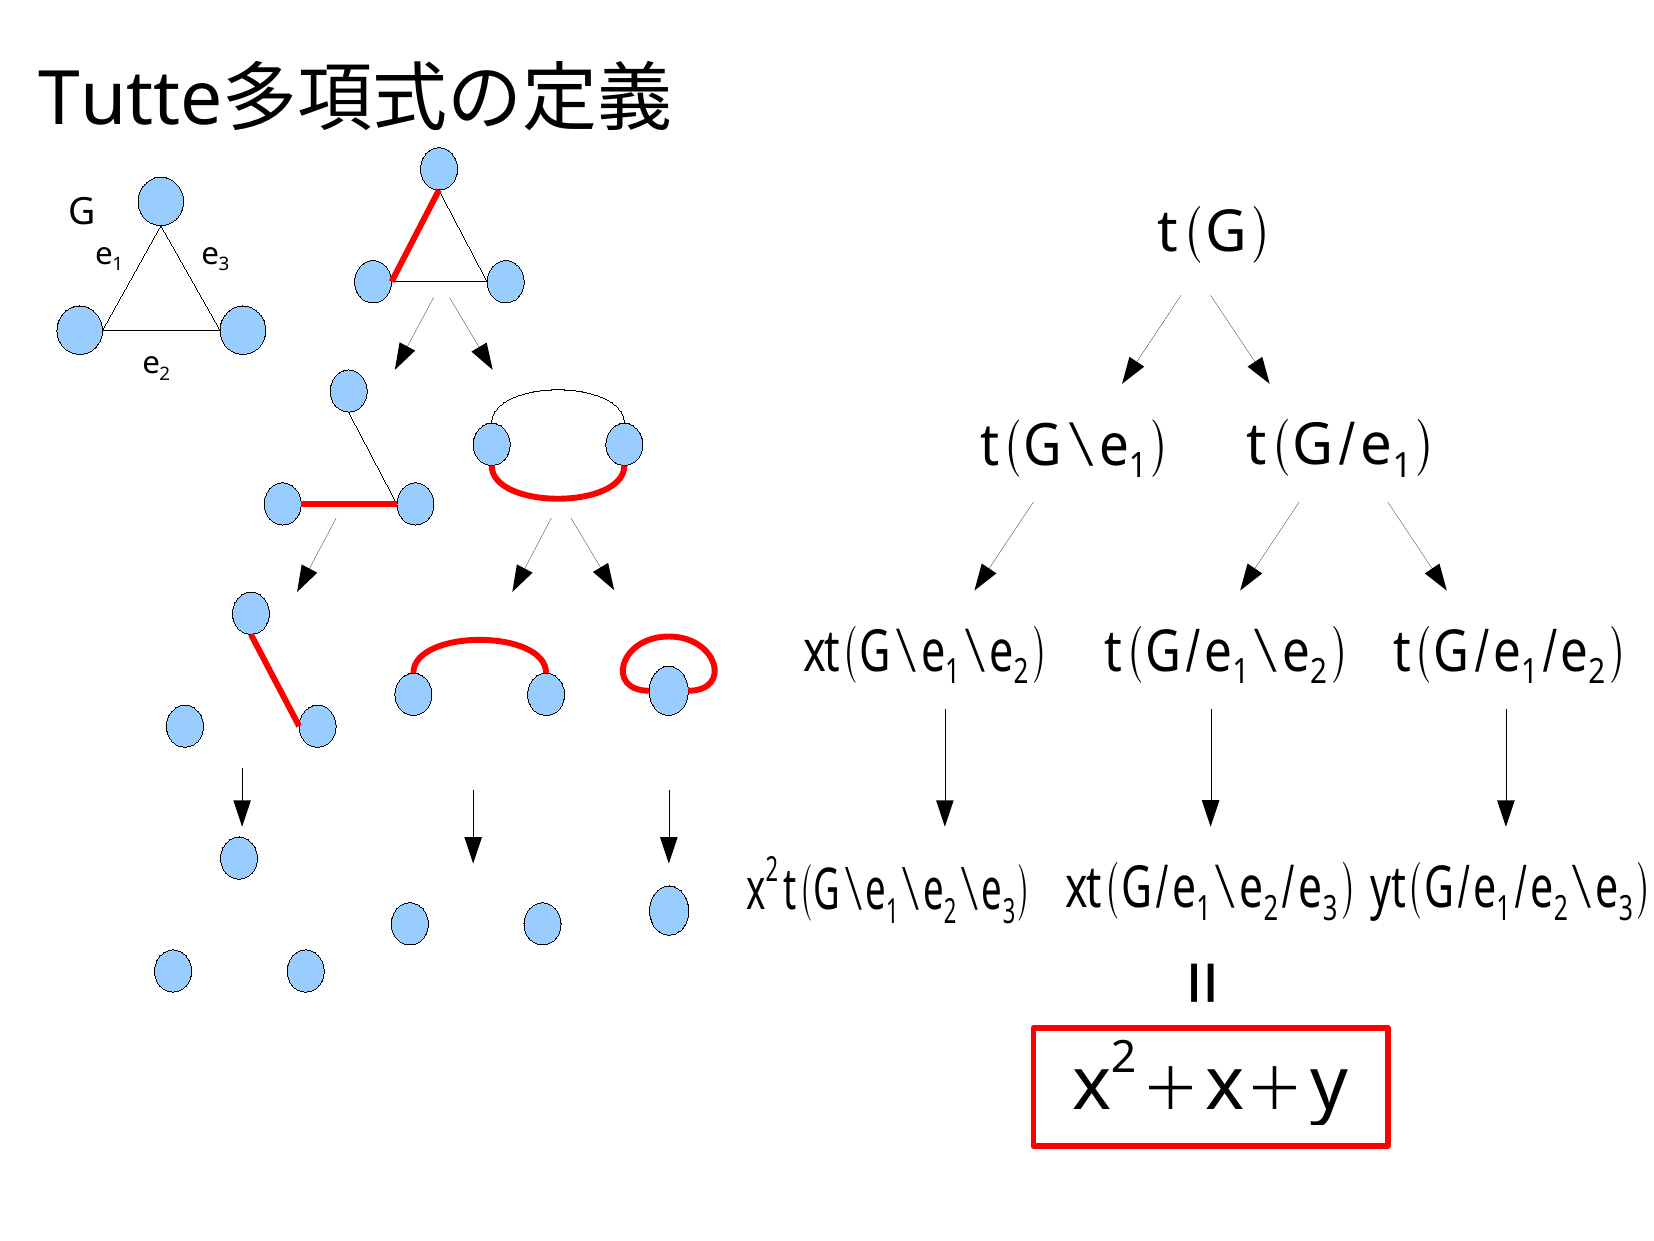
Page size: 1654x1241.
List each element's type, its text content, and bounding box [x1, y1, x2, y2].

text_box [420, 147, 458, 190]
chart [1062, 1033, 1353, 1125]
chart [797, 620, 1051, 691]
text_box [649, 885, 689, 936]
text_box [394, 673, 432, 716]
text_box [299, 705, 337, 748]
text_box [397, 482, 434, 526]
text_box [354, 260, 392, 303]
chart [974, 413, 1173, 485]
text_box [605, 423, 643, 465]
text_box [220, 305, 266, 355]
text_box [220, 836, 258, 880]
chart [135, 345, 178, 384]
chart [88, 236, 130, 275]
chart [1059, 856, 1359, 928]
chart [1240, 413, 1440, 485]
text_box = [1150, 944, 1270, 1013]
text_box [138, 177, 184, 226]
chart [195, 236, 237, 275]
chart [1099, 620, 1352, 692]
text_box [287, 949, 325, 993]
text_box [523, 902, 562, 945]
text_box [56, 305, 103, 355]
text_box [473, 423, 511, 465]
chart [1364, 856, 1654, 928]
text_box [487, 260, 525, 303]
text_box [330, 369, 368, 413]
text_box [232, 592, 270, 635]
text_box Tutte多項式の定義 [23, 29, 687, 126]
text_box [649, 666, 689, 716]
text_box [264, 482, 302, 526]
chart [741, 850, 1034, 930]
chart [1151, 200, 1276, 266]
chart [1387, 620, 1630, 692]
text_box [154, 949, 192, 993]
text_box [166, 705, 204, 748]
text_box [527, 673, 565, 716]
text_box G [53, 177, 111, 233]
text_box [391, 902, 429, 945]
